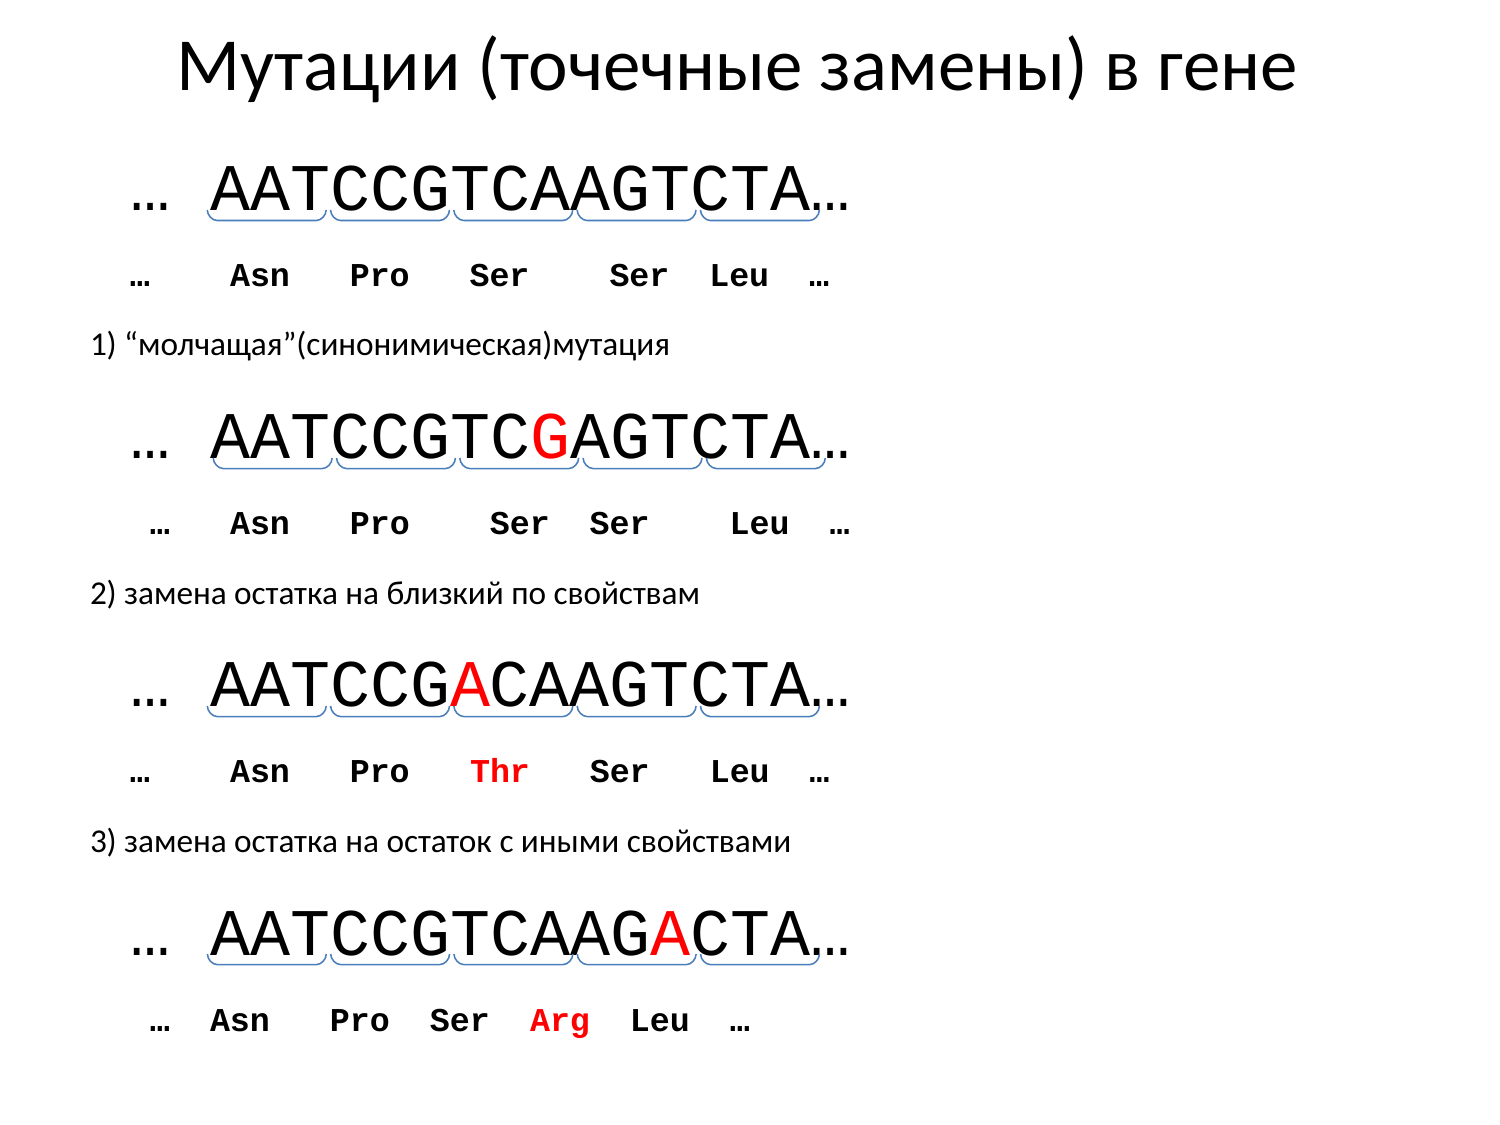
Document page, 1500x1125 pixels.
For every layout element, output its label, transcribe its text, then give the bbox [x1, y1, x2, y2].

list … AATCCGTCAAGTCTA… … Asn Pro Ser Ser Leu … 1) “молчащая”(синонимическая)мутация … AATCCGTCGAGTCTA… … Asn Pro Ser Ser Leu … 2) замена остатка на близкий по свойствам … AATCCGACAAGTCTA… … Asn Pro Thr Ser Leu … 3) замена остатка на остаток с иными свойствами … AATCCGTCAAGACTA… … Asn Pro Ser Arg Leu … [75, 128, 1425, 1041]
title Мутации (точечные замены) в гене [62, 0, 1413, 211]
